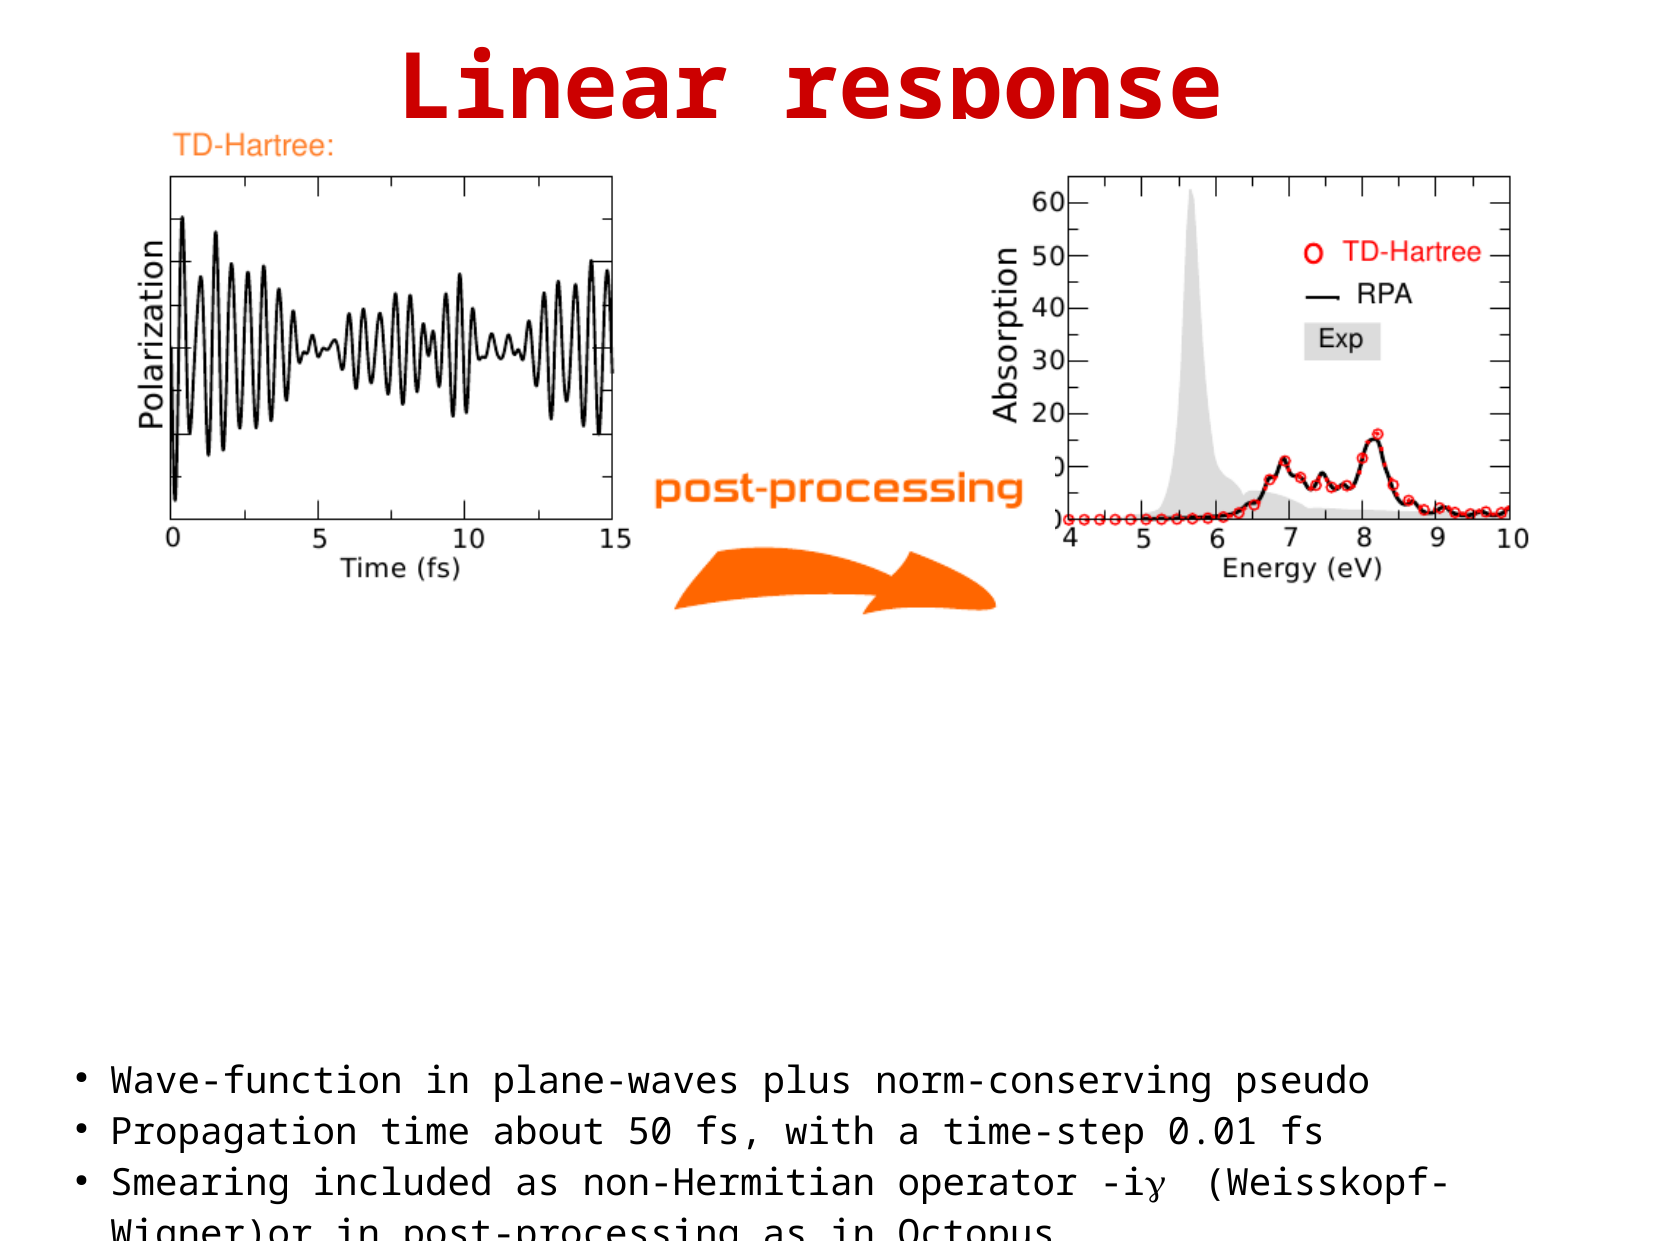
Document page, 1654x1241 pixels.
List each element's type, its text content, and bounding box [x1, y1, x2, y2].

text_box Linear response [360, 30, 1261, 119]
picture [110, 119, 1641, 633]
text_box Wave-function in plane-waves plus norm-conserving pseudo Propagation time about 50 fs, with a time-step 0.01 fs Smearing included as non-Hermitian operator -ig (Weisskopf-Wigner)or in post-processing as in Octopus Laser shape: delta function for LR/ sinus for Non-LR [60, 1046, 1606, 1241]
